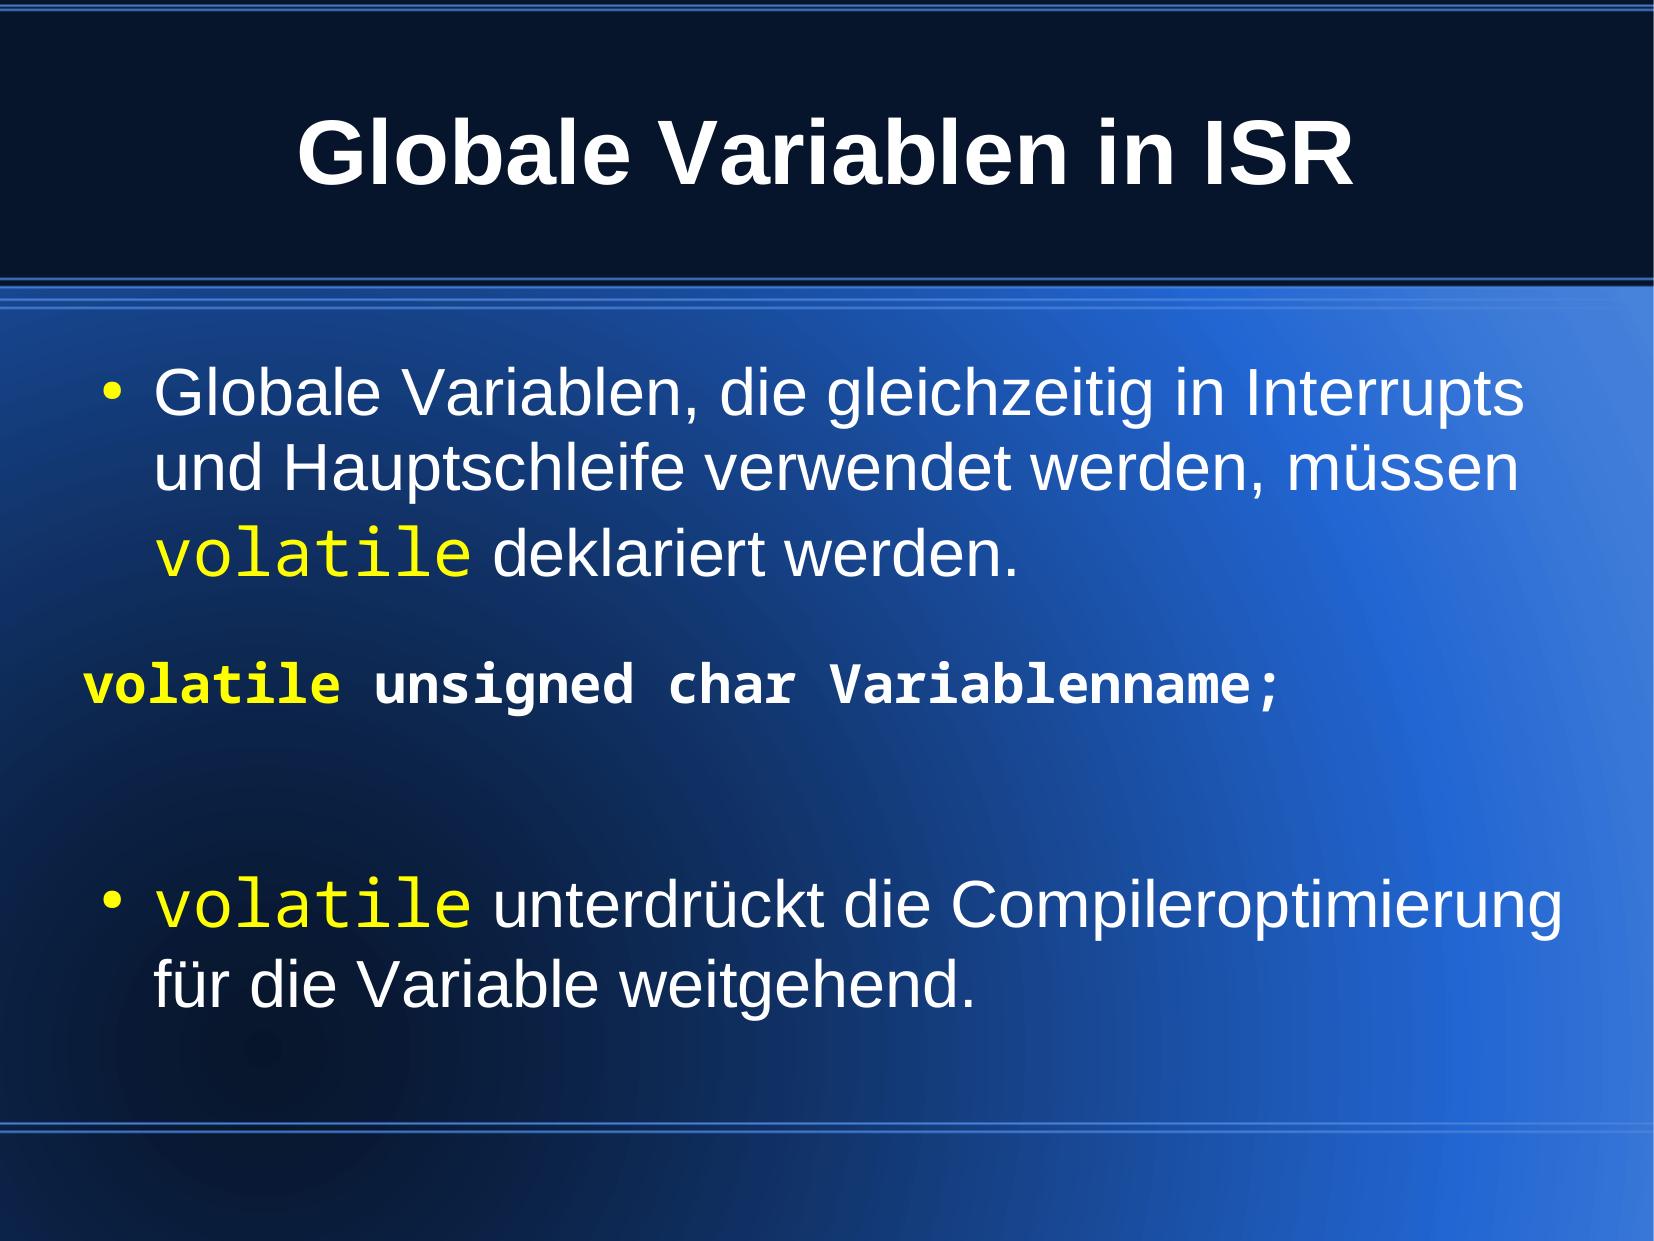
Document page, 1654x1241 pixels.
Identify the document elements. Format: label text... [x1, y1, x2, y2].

list volatile unterdrückt die Compileroptimierung für die Variable weitgehend. [82, 856, 1571, 1087]
list Globale Variablen, die gleichzeitig in Interrupts und Hauptschleife verwendet werden, müssen volatile deklariert werden. [82, 355, 1571, 586]
list volatile unsigned char Variablenname; [82, 674, 1571, 792]
title Globale Variablen in ISR [82, 49, 1571, 257]
picture [0, 0, 1654, 1241]
